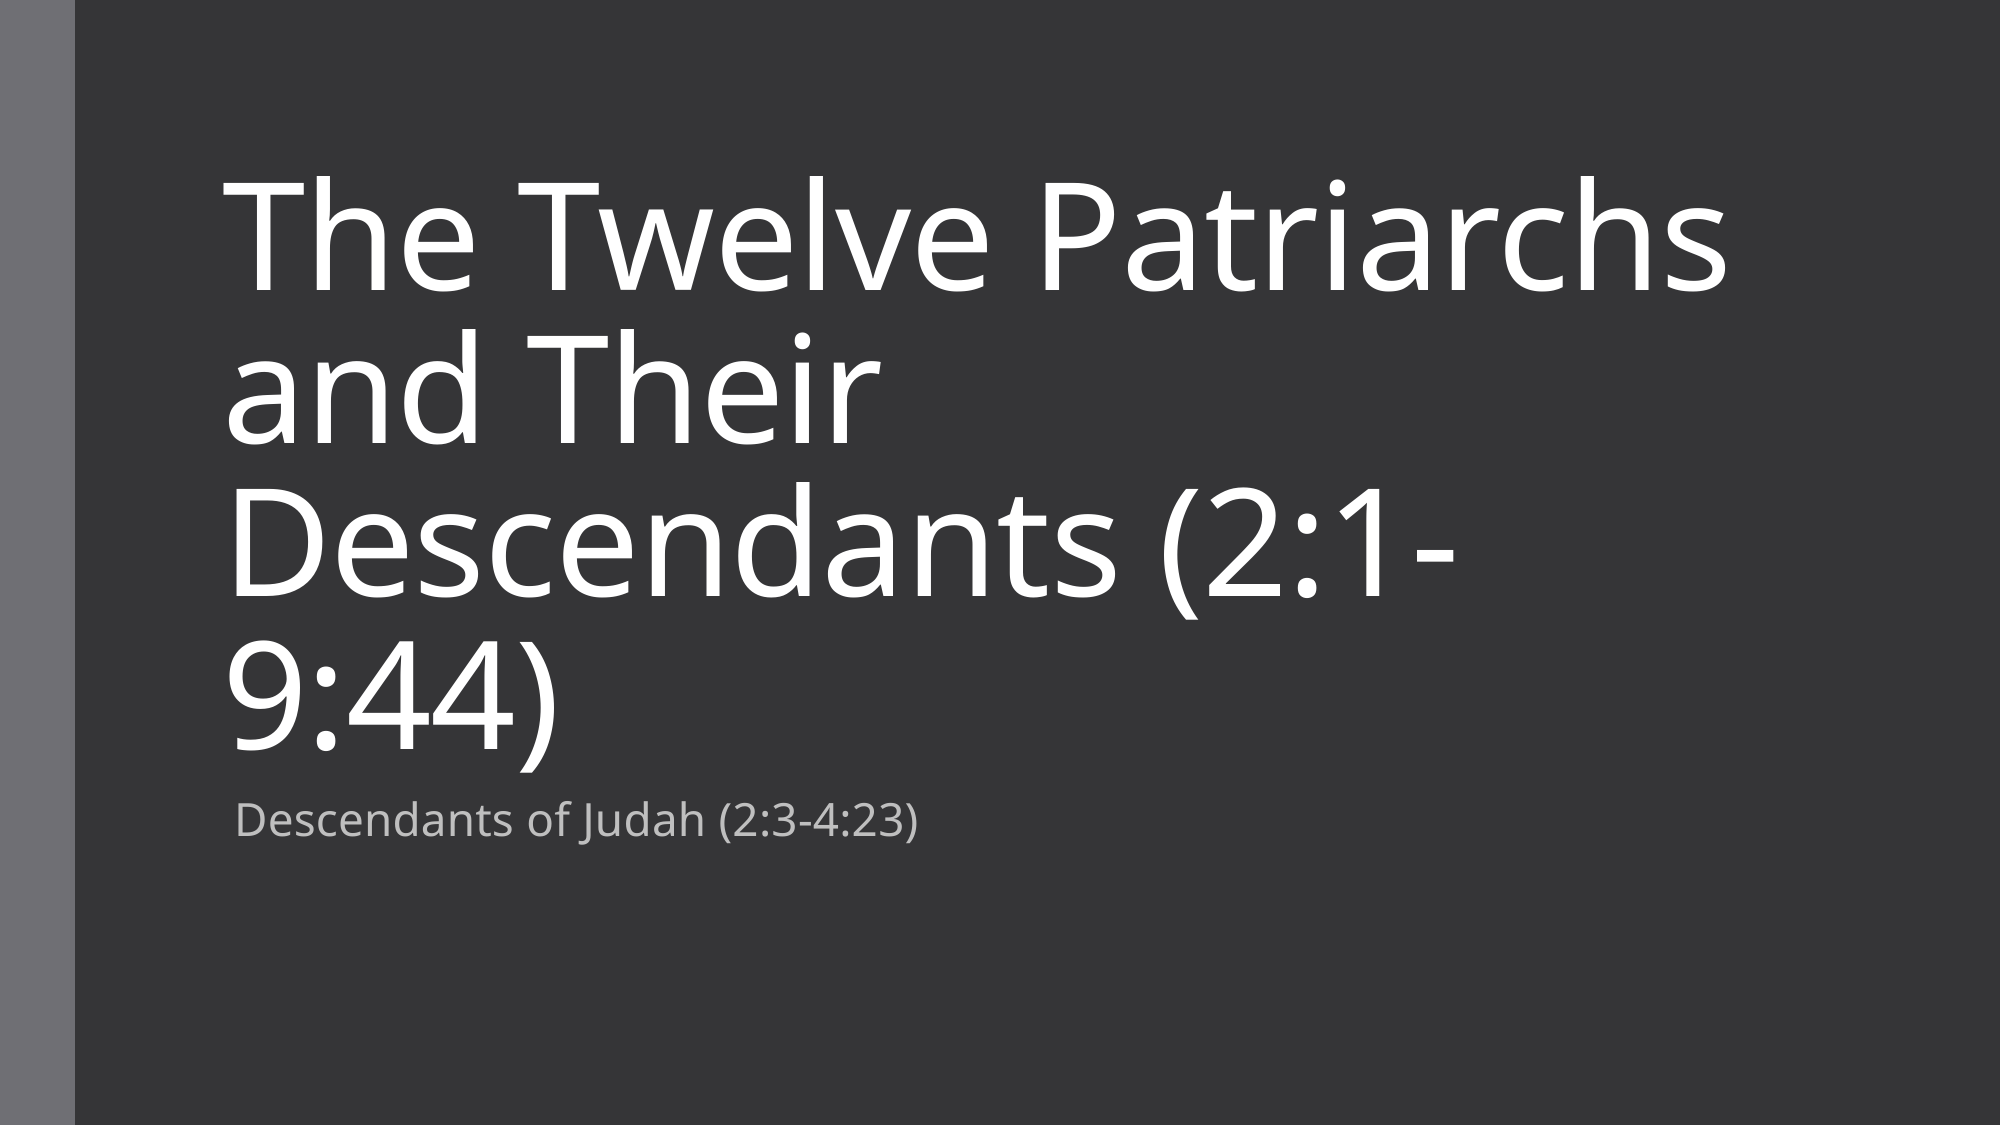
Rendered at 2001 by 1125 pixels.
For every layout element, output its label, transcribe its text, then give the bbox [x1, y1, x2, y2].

title The Twelve Patriarchs and Their Descendants (2:1-9:44) [206, 124, 1752, 787]
subtitle Descendants of Judah (2:3-4:23) [206, 787, 1752, 1066]
